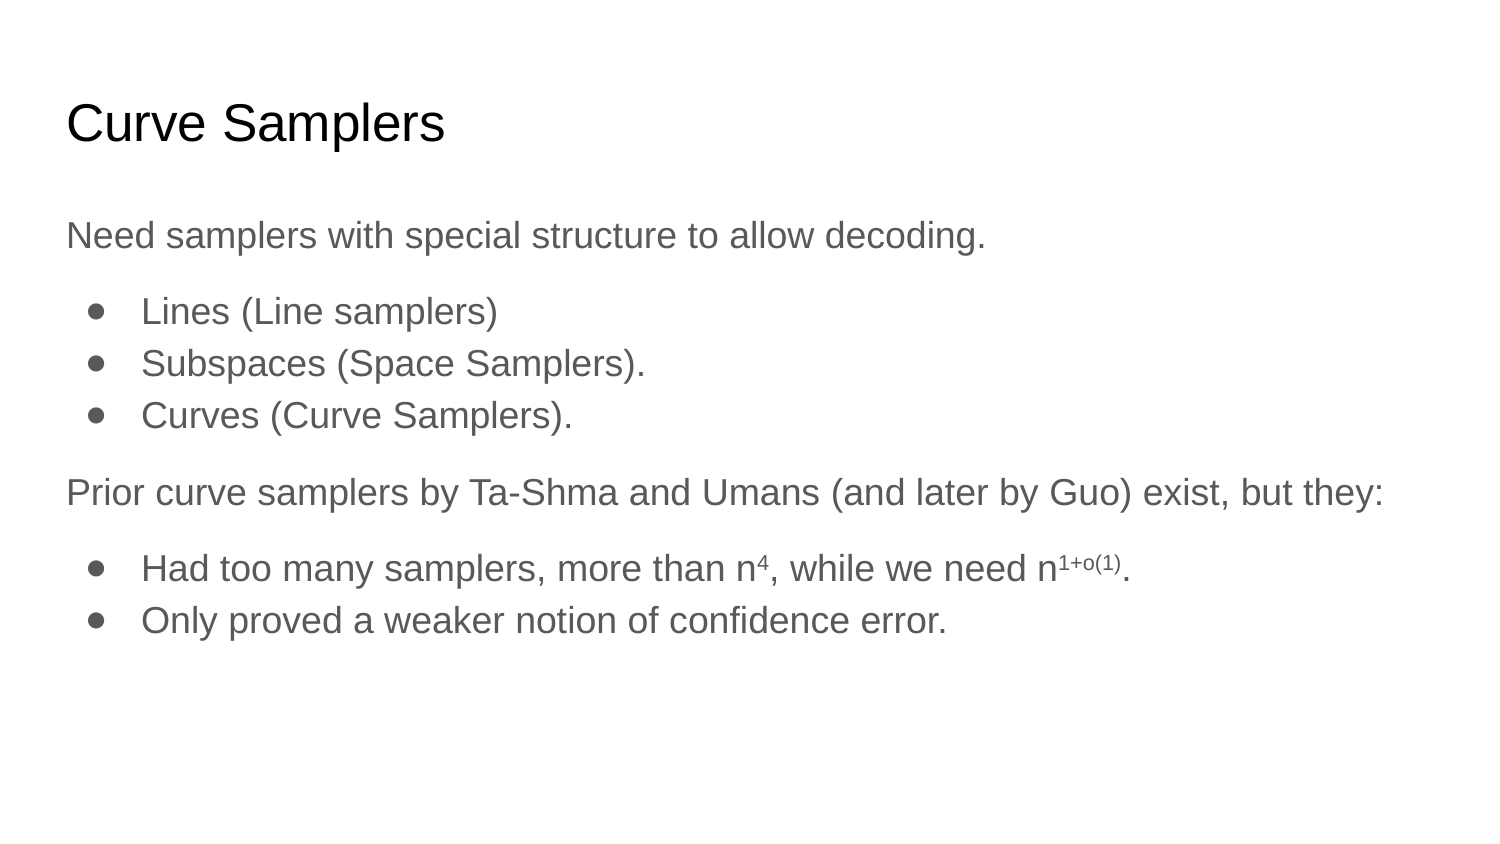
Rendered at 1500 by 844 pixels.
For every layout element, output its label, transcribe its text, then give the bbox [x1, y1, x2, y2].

title Curve Samplers [51, 72, 1449, 167]
list Need samplers with special structure to allow decoding. Lines (Line samplers) Subspaces (Space Samplers). Curves (Curve Samplers). Prior curve samplers by Ta-Shma and Umans (and later by Guo) exist, but they: Had too many samplers, more than n4, while we need n1+o(1). Only proved a weaker notion of confidence error. [51, 189, 1449, 750]
